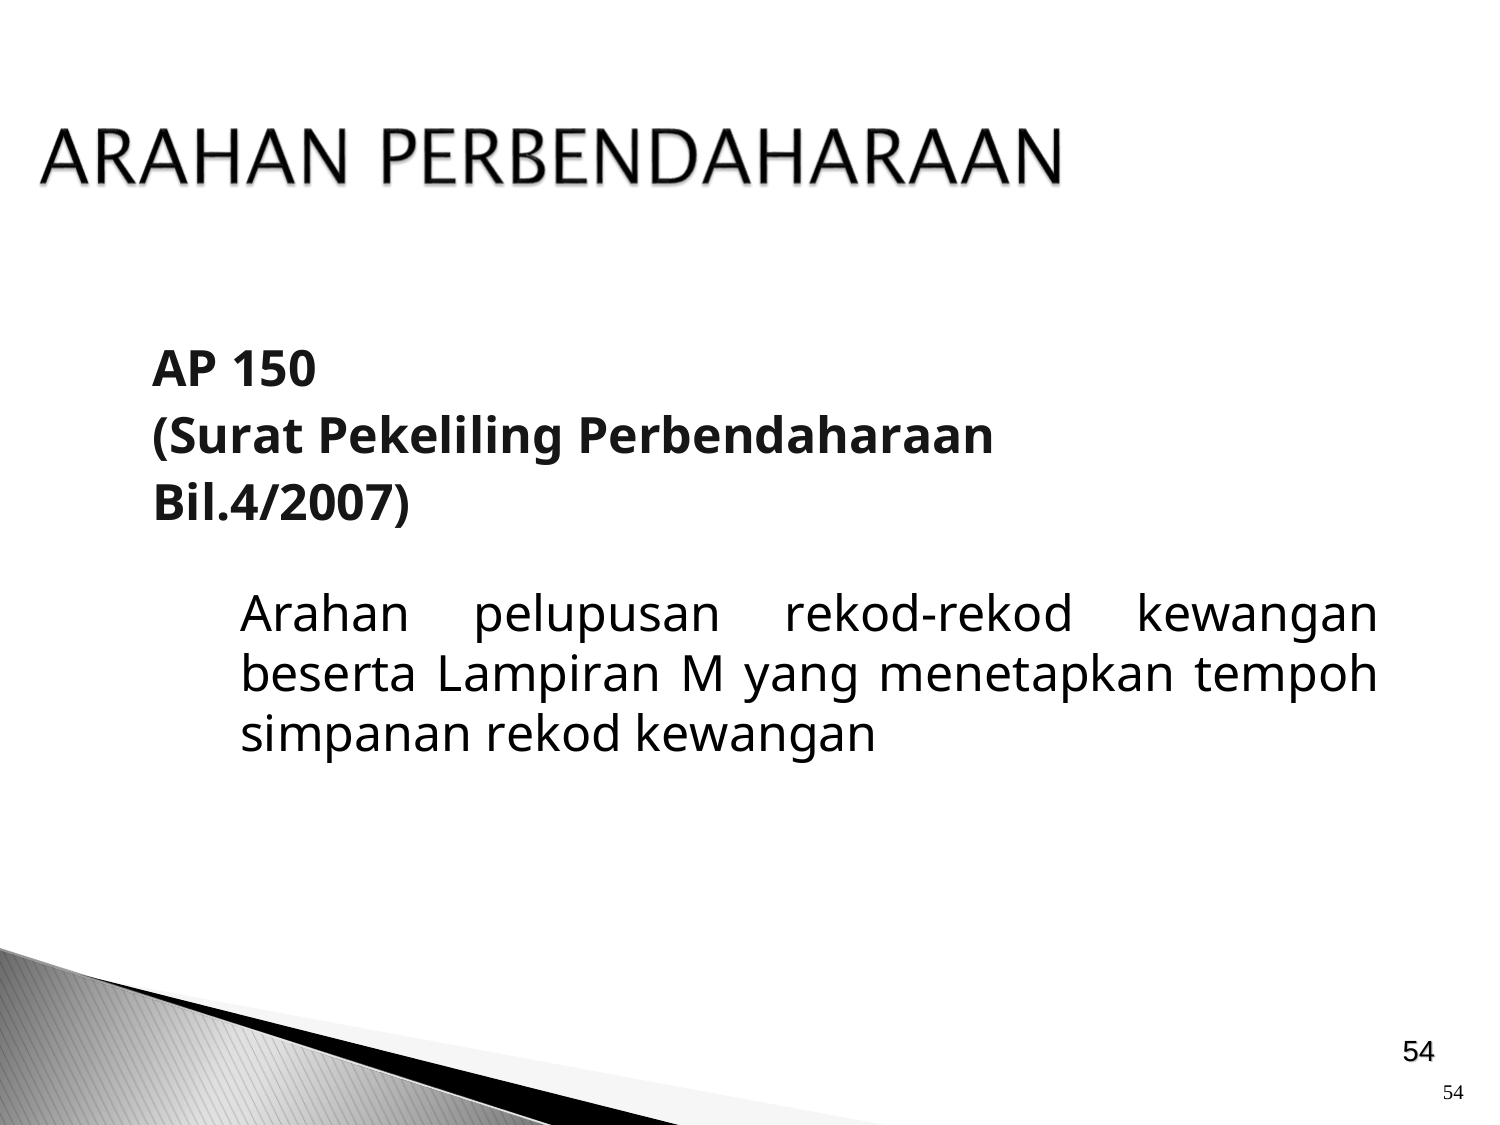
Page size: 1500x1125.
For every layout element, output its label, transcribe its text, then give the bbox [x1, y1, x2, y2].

picture [24, 49, 1138, 279]
list AP 150 (Surat Pekeliling Perbendaharaan Bil.4/2007) Arahan pelupusan rekod-rekod kewangan beserta Lampiran M yang menetapkan tempoh simpanan rekod kewangan [62, 262, 1396, 988]
picture [0, 947, 559, 1125]
text_box <number> [1137, 1024, 1450, 1103]
text_box <number> [1418, 1051, 1479, 1112]
